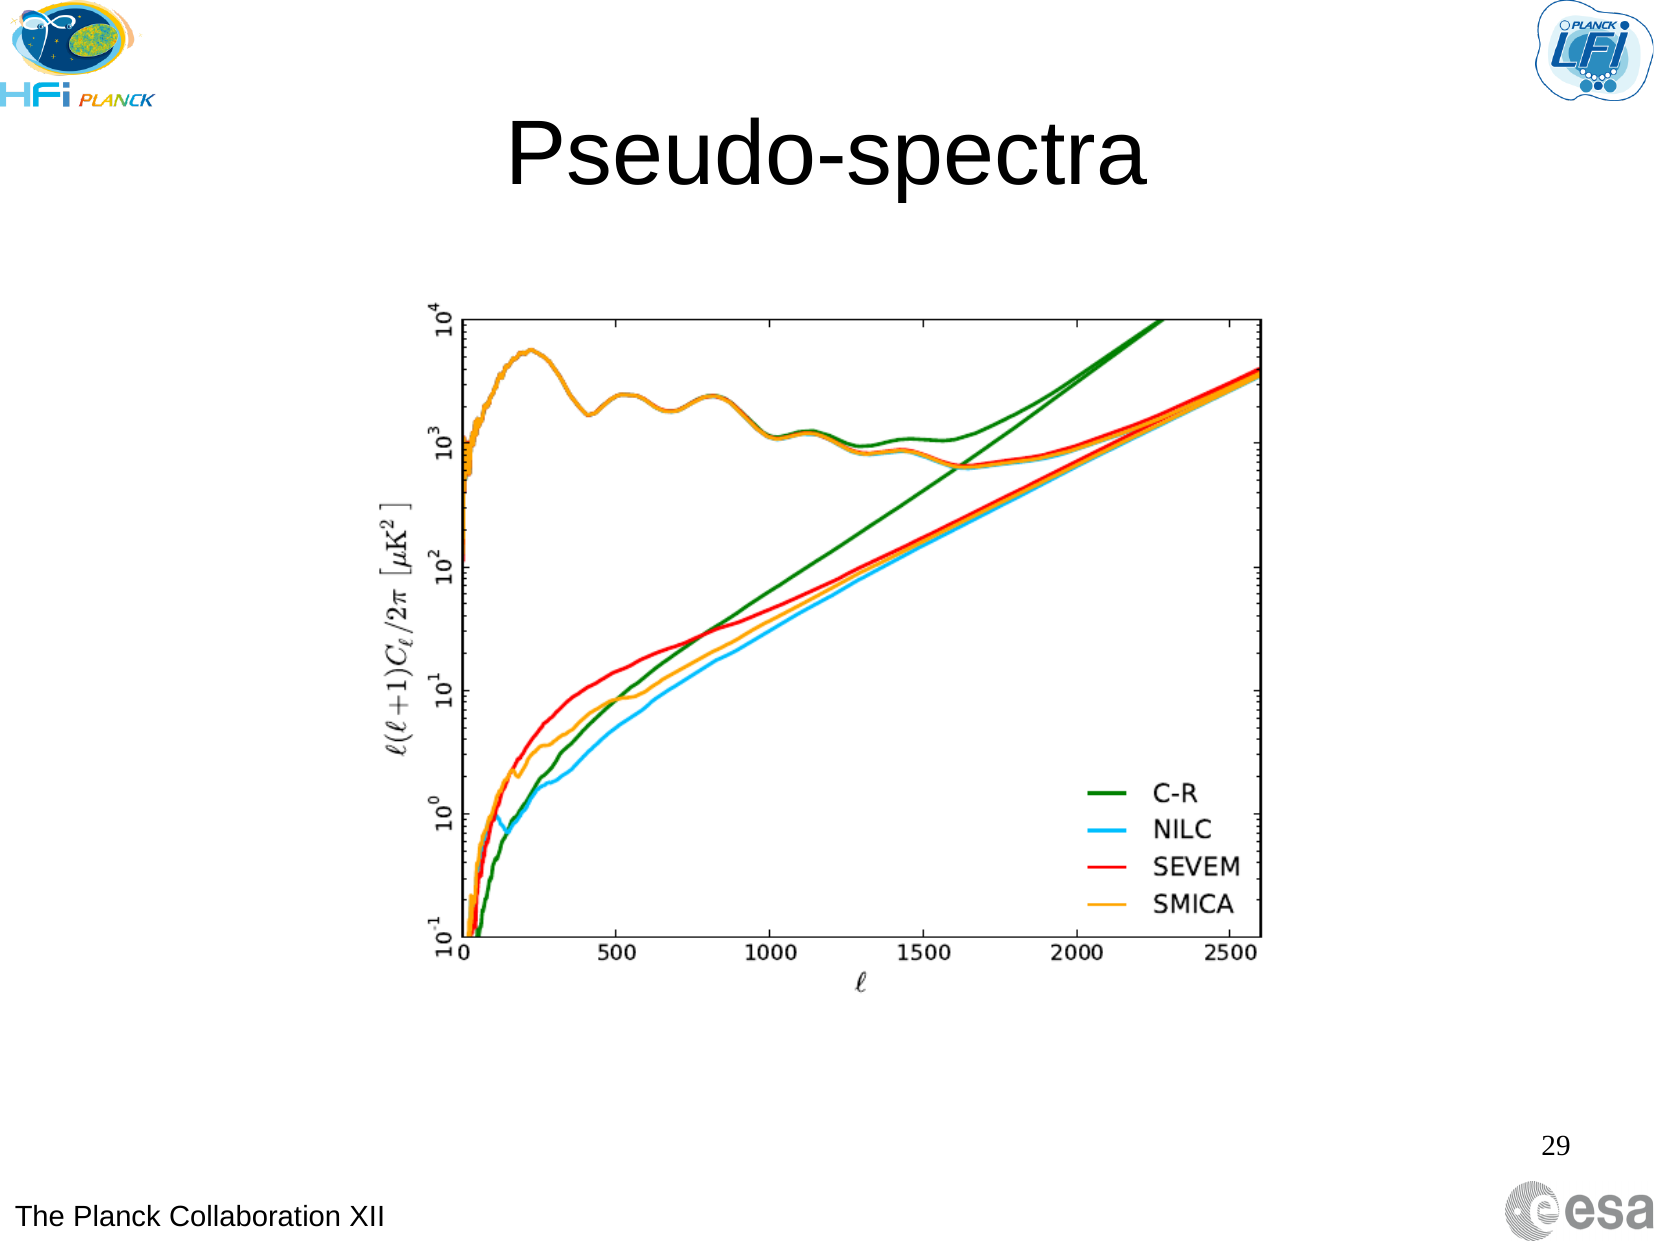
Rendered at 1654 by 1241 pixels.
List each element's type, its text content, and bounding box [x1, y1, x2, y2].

picture [1535, 0, 1654, 101]
picture [1505, 1181, 1654, 1241]
title Pseudo-spectra [82, 49, 1571, 257]
text_box The Planck Collaboration XII [0, 1192, 402, 1241]
picture [0, 0, 156, 108]
picture [363, 290, 1290, 1010]
